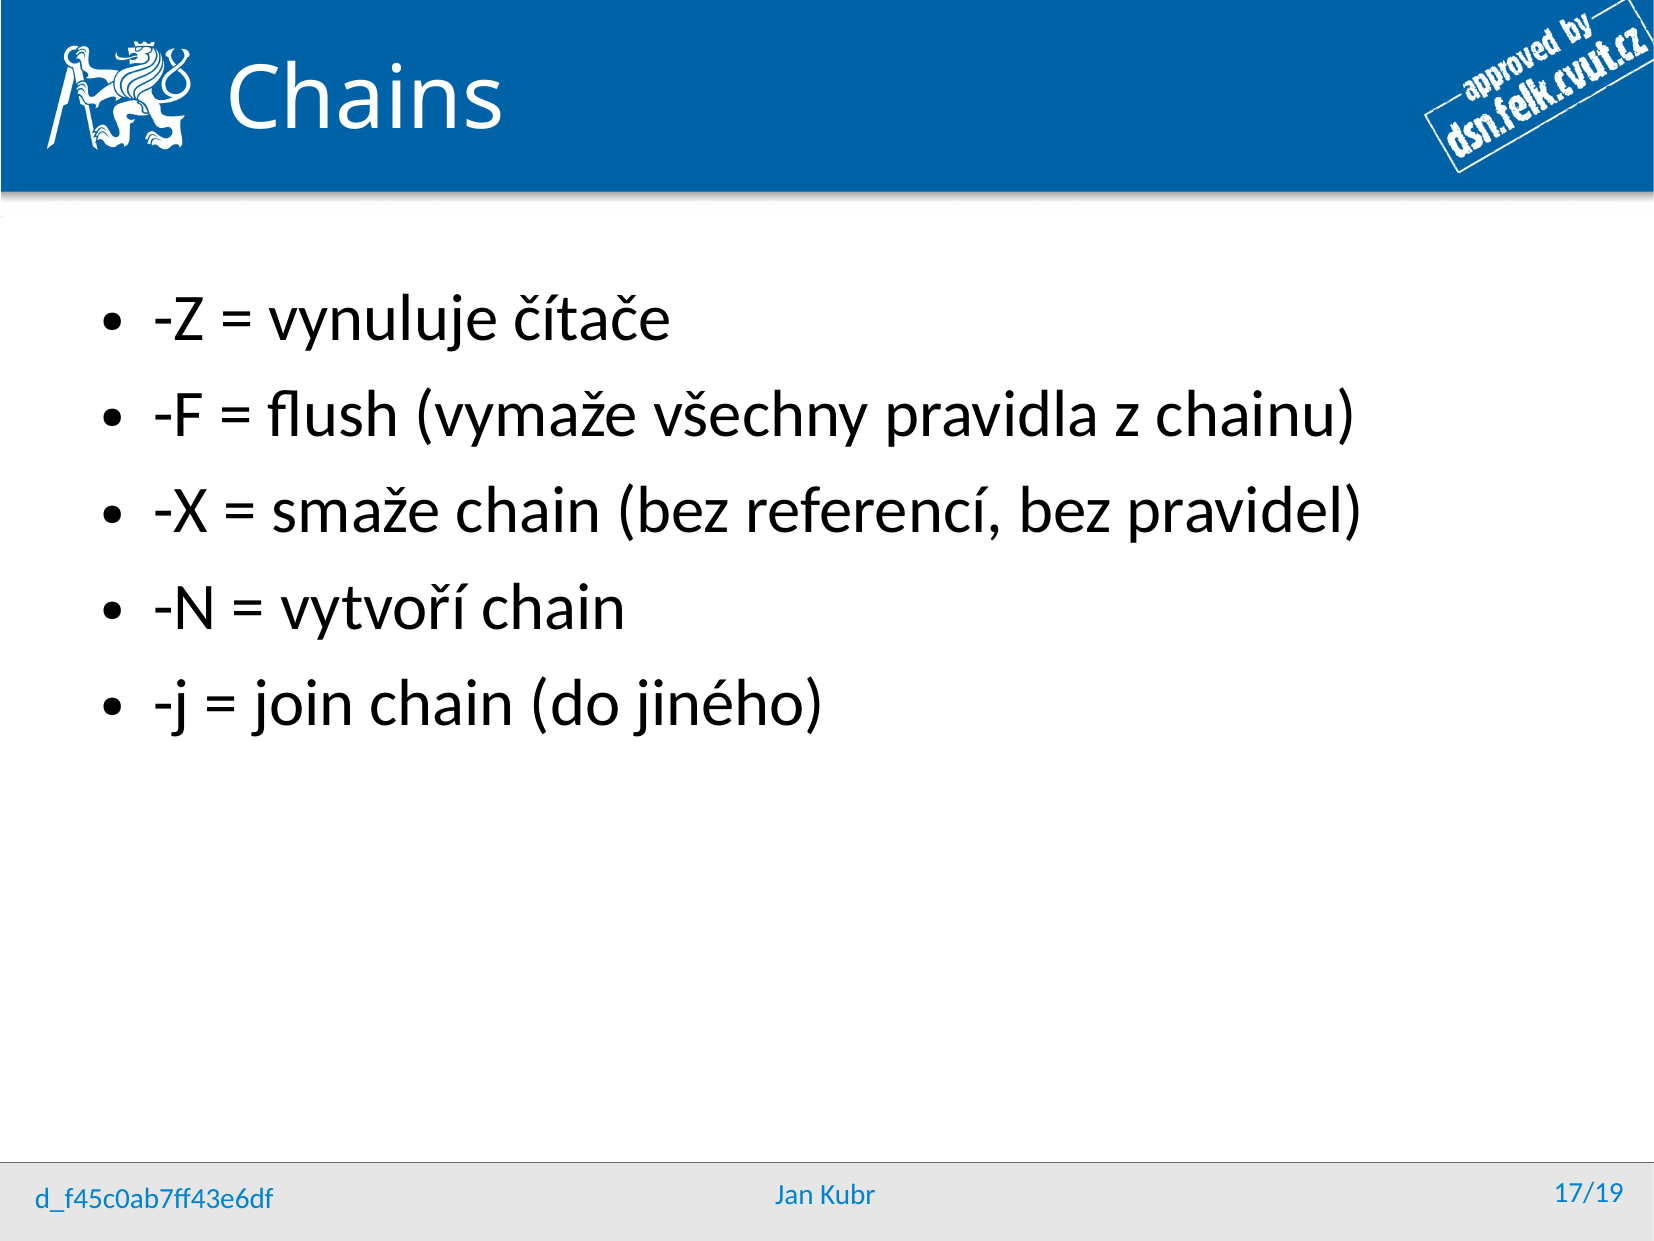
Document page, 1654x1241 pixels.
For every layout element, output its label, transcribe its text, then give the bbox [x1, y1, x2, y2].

title Chains [225, 0, 1426, 188]
list -Z = vynuluje čítače -F = flush (vymaže všechny pravidla z chainu) -X = smaže chain (bez referencí, bez pravidel) -N = vytvoří chain -j = join chain (do jiného) [82, 290, 1571, 1010]
picture [1, 0, 1654, 217]
